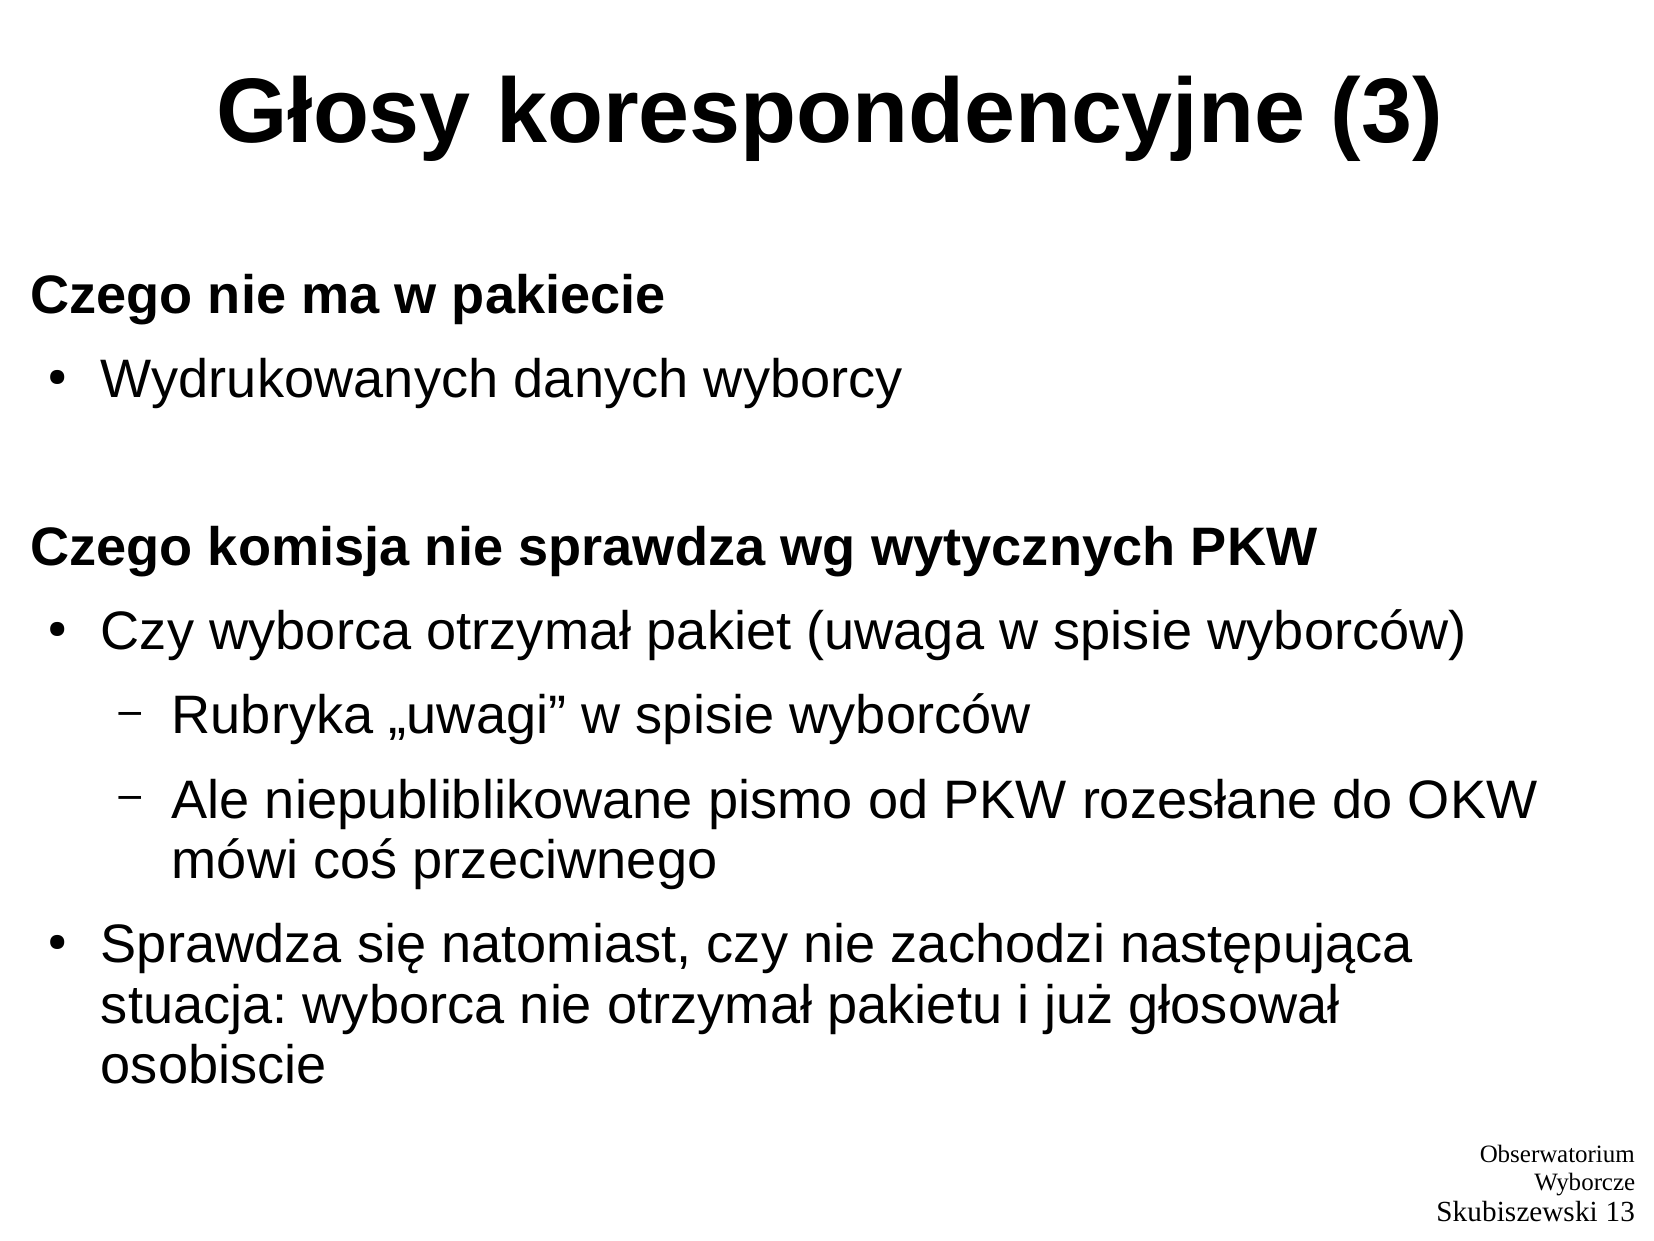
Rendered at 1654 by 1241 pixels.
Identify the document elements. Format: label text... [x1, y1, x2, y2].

list Czego nie ma w pakiecie Wydrukowanych danych wyborcy Czego komisja nie sprawdza wg wytycznych PKW Czy wyborca otrzymał pakiet (uwaga w spisie wyborców) Rubryka „uwagi” w spisie wyborców Ale niepubliblikowane pismo od PKW rozesłane do OKW mówi coś przeciwnego Sprawdza się natomiast, czy nie zachodzi następująca stuacja: wyborca nie otrzymał pakietu i już głosował osobiscie [30, 180, 1583, 1201]
title Głosy korespondencyjne (3) [86, 60, 1575, 180]
text_box [819, 581, 850, 658]
